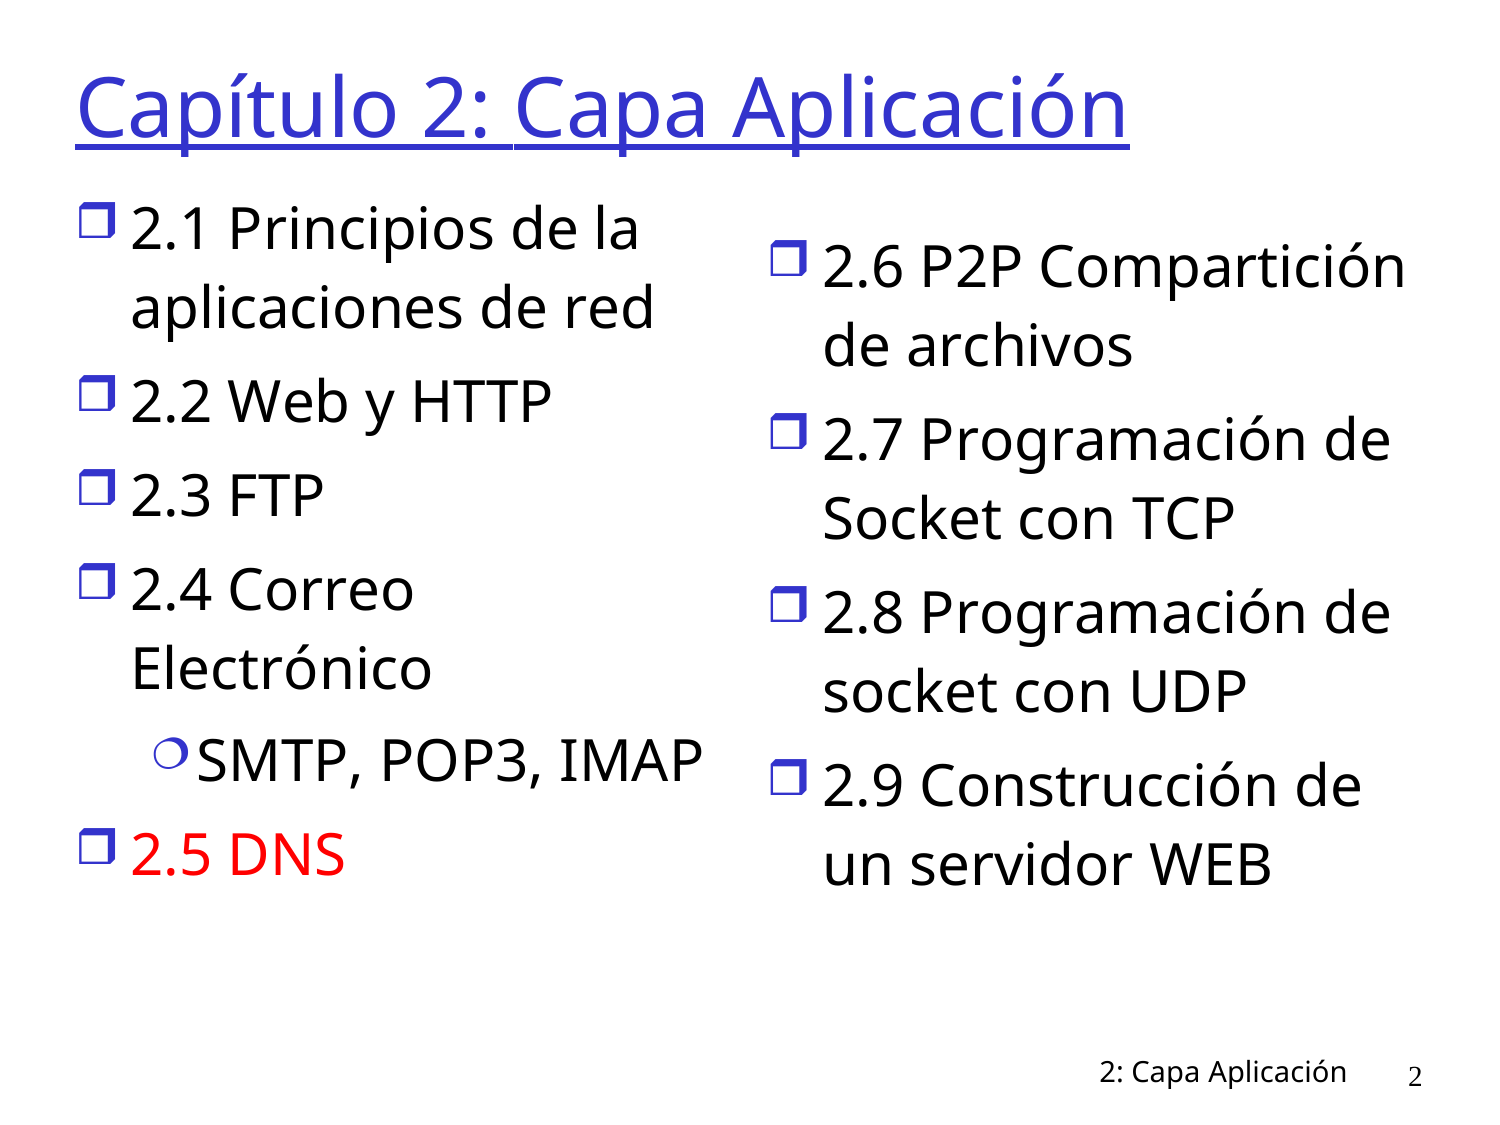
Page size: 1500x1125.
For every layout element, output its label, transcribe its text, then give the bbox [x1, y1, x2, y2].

list 2.6 P2P Compartición de archivos 2.7 Programación de Socket con TCP 2.8 Programación de socket con UDP 2.9 Construcción de un servidor WEB [766, 224, 1426, 968]
title Capítulo 2: Capa Aplicación [75, 23, 1426, 188]
list 2.1 Principios de la aplicaciones de red 2.2 Web y HTTP 2.3 FTP 2.4 Correo Electrónico SMTP, POP3, IMAP 2.5 DNS [75, 187, 734, 1021]
